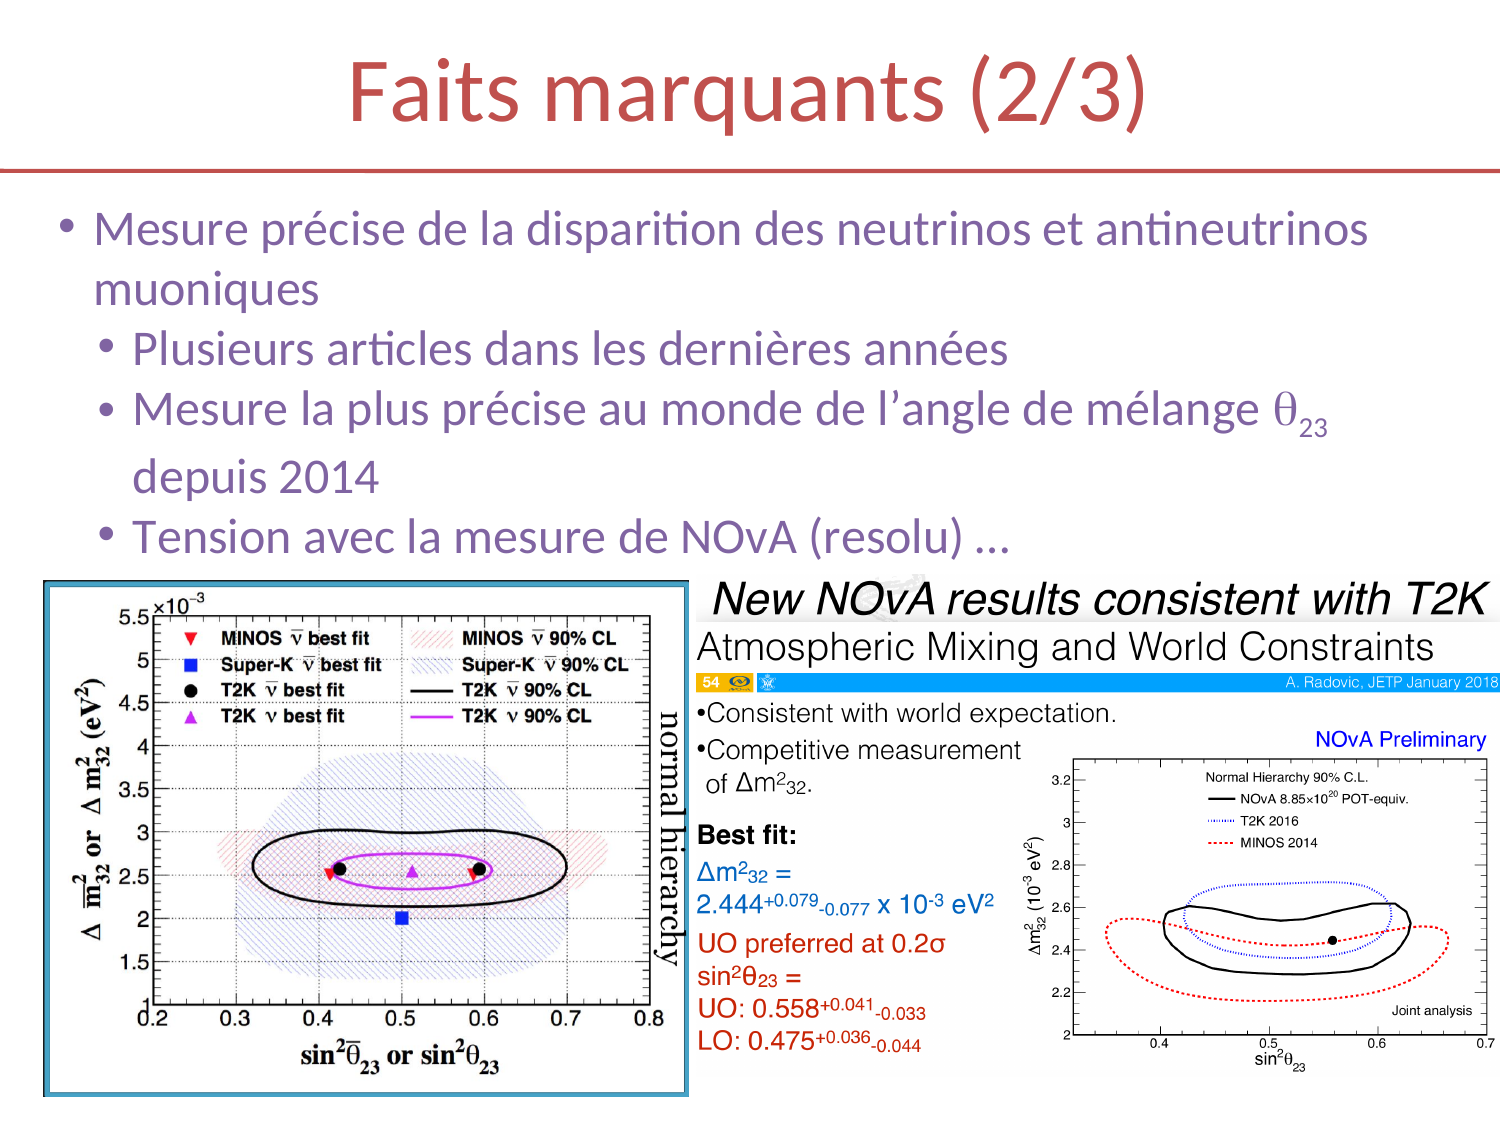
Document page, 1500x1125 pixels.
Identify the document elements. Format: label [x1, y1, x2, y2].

picture [696, 574, 1500, 1077]
picture [43, 580, 689, 1097]
